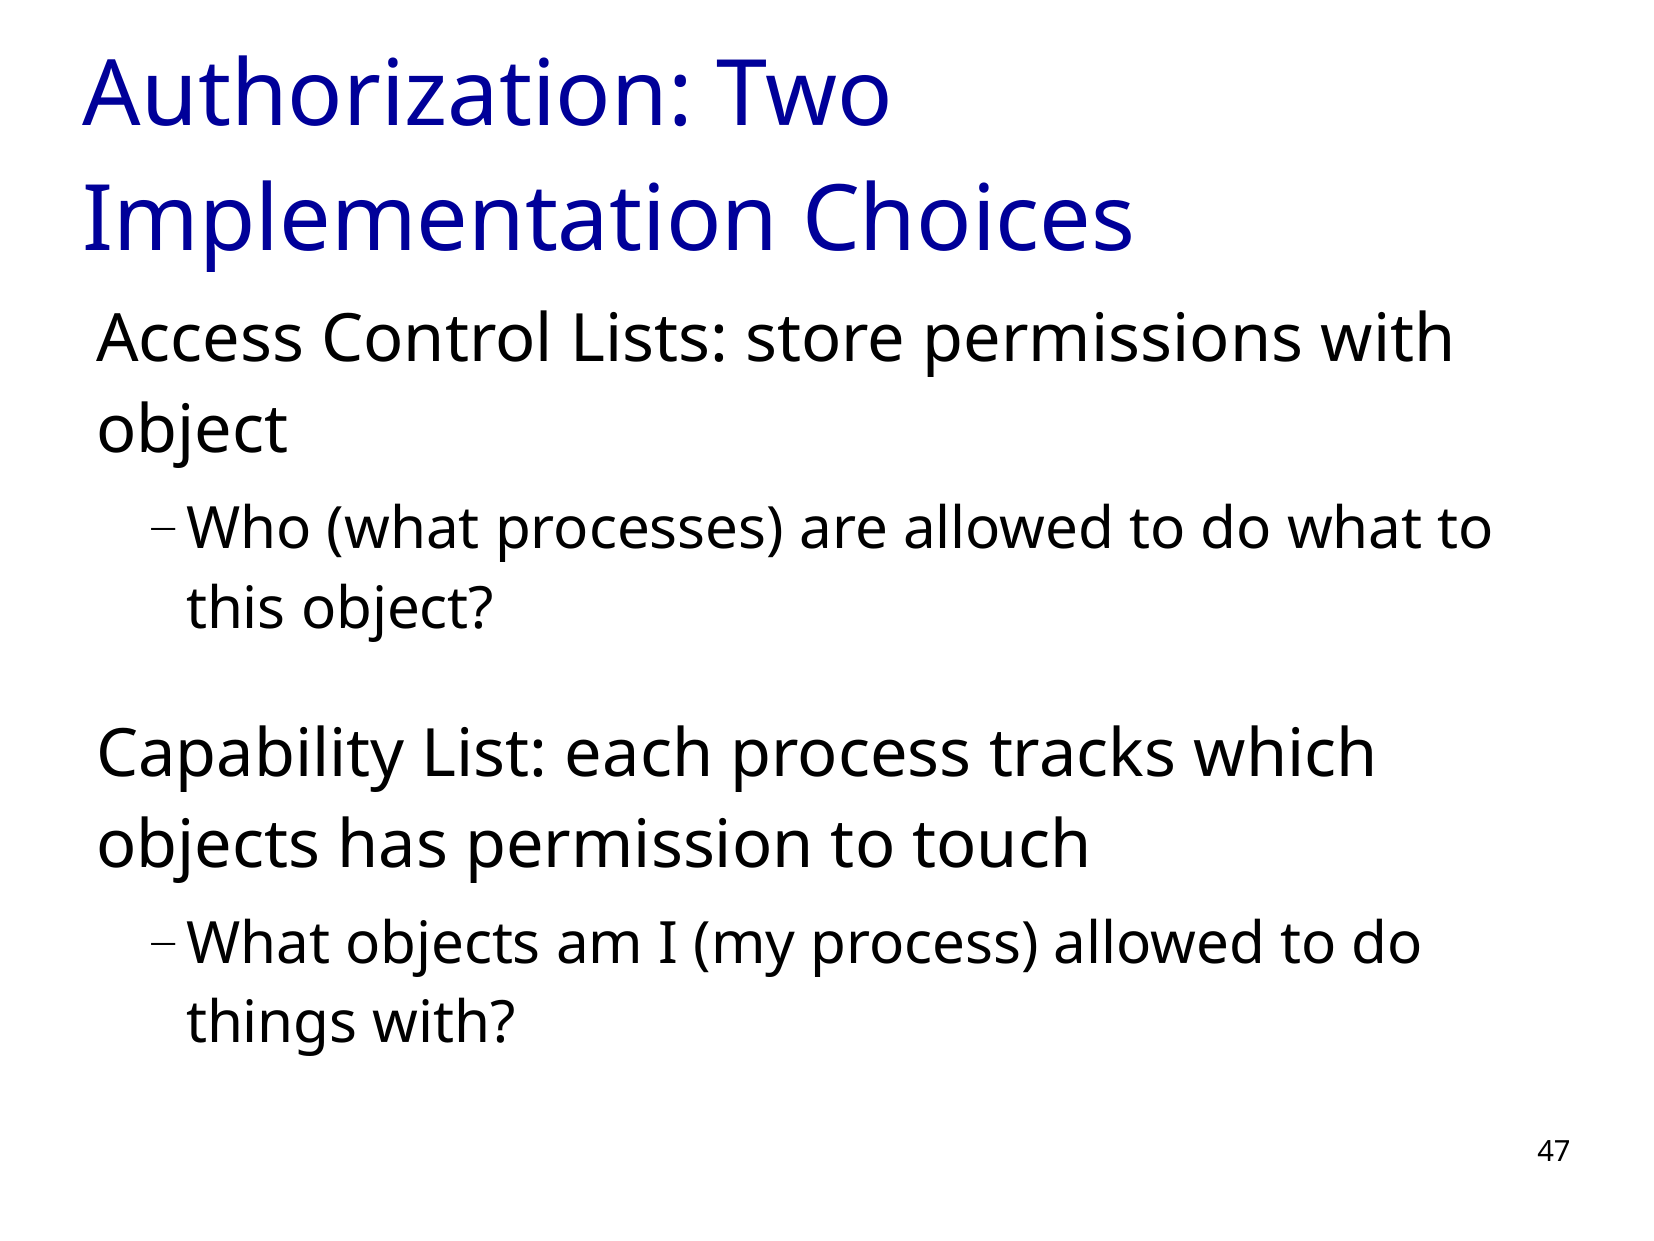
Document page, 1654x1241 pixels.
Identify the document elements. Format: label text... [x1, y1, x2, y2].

list Access Control Lists: store permissions with object Who (what processes) are allowed to do what to this object? Capability List: each process tracks which objects has permission to touch What objects am I (my process) allowed to do things with? [60, 290, 1571, 1096]
title Authorization: Two Implementation Choices [82, 49, 1571, 257]
